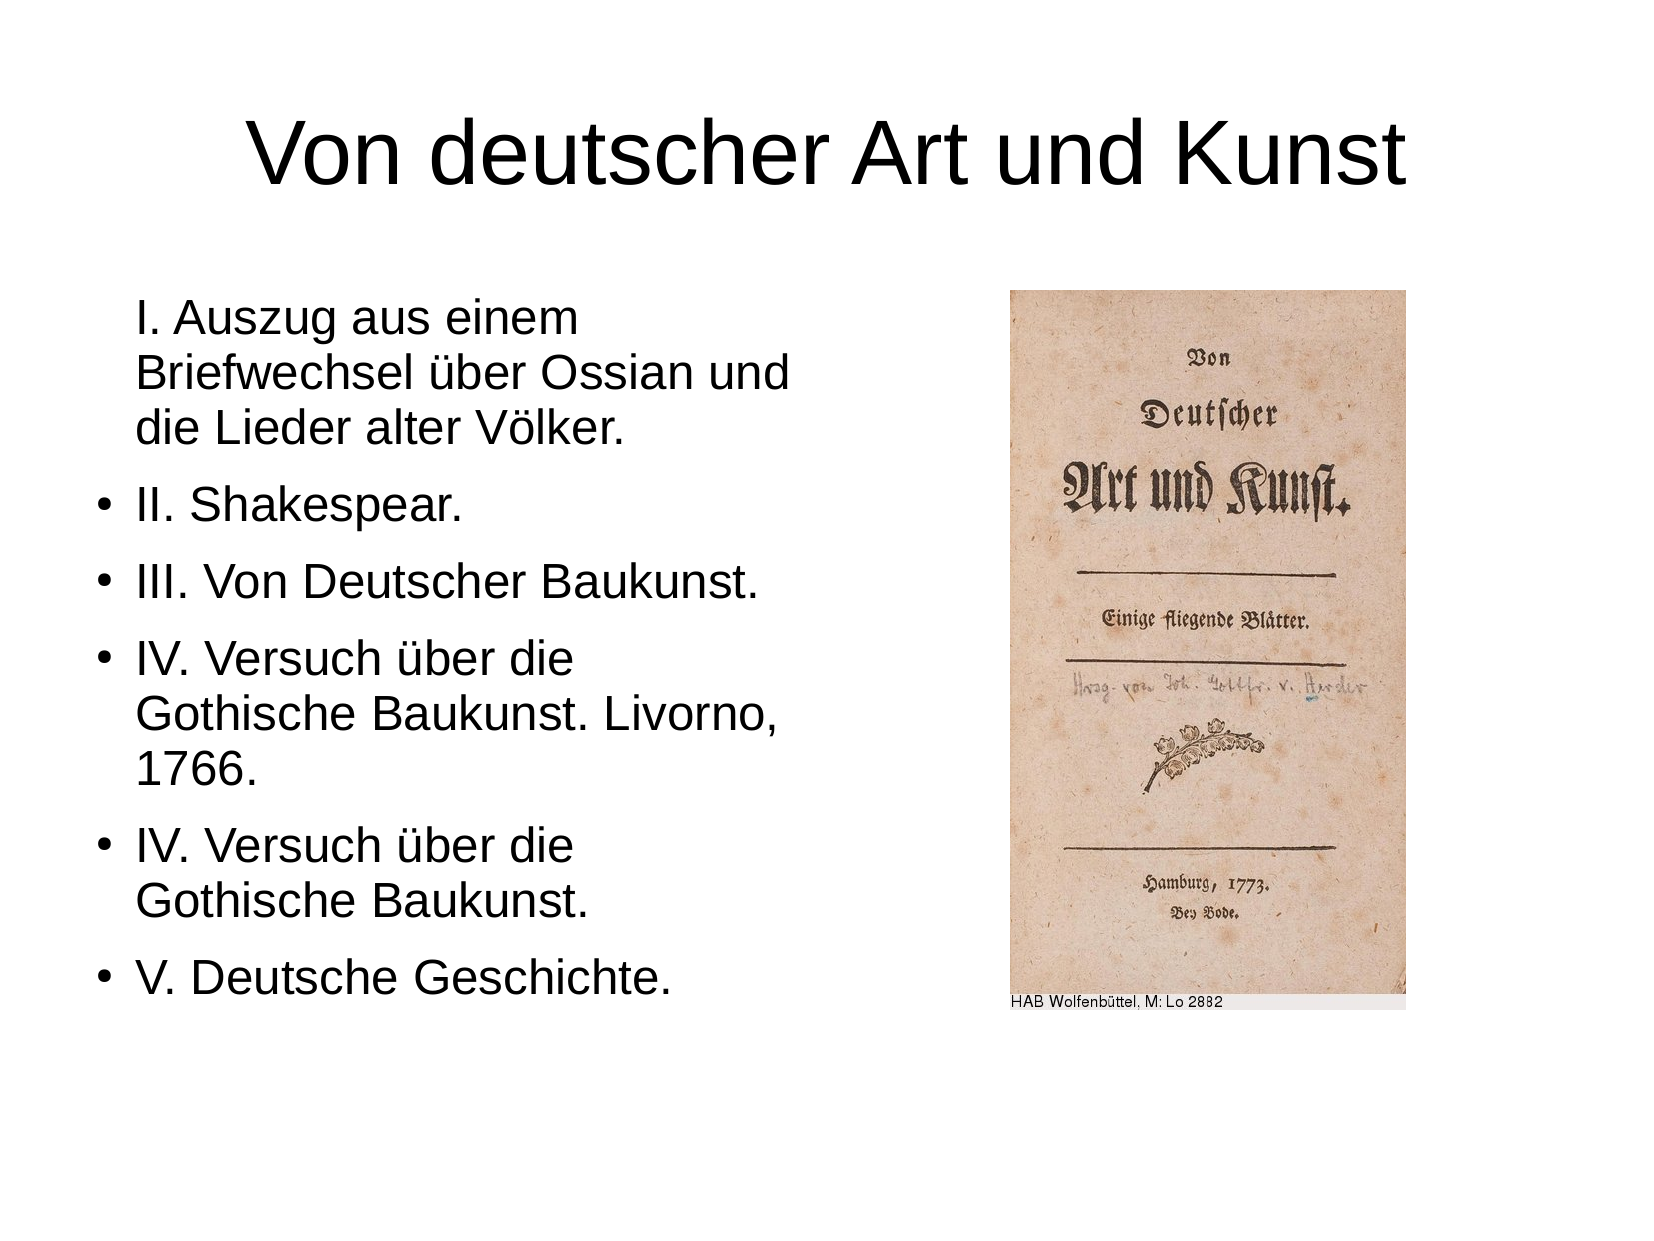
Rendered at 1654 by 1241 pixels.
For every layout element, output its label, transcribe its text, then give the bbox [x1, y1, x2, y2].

title Von deutscher Art und Kunst [82, 49, 1571, 257]
picture [1010, 290, 1406, 1010]
list I. Auszug aus einem Briefwechsel über Ossian und die Lieder alter Völker. II. Shakespear. III. Von Deutscher Baukunst. IV. Versuch über die Gothische Baukunst. Livorno, 1766. IV. Versuch über die Gothische Baukunst. V. Deutsche Geschichte. [82, 290, 809, 1010]
